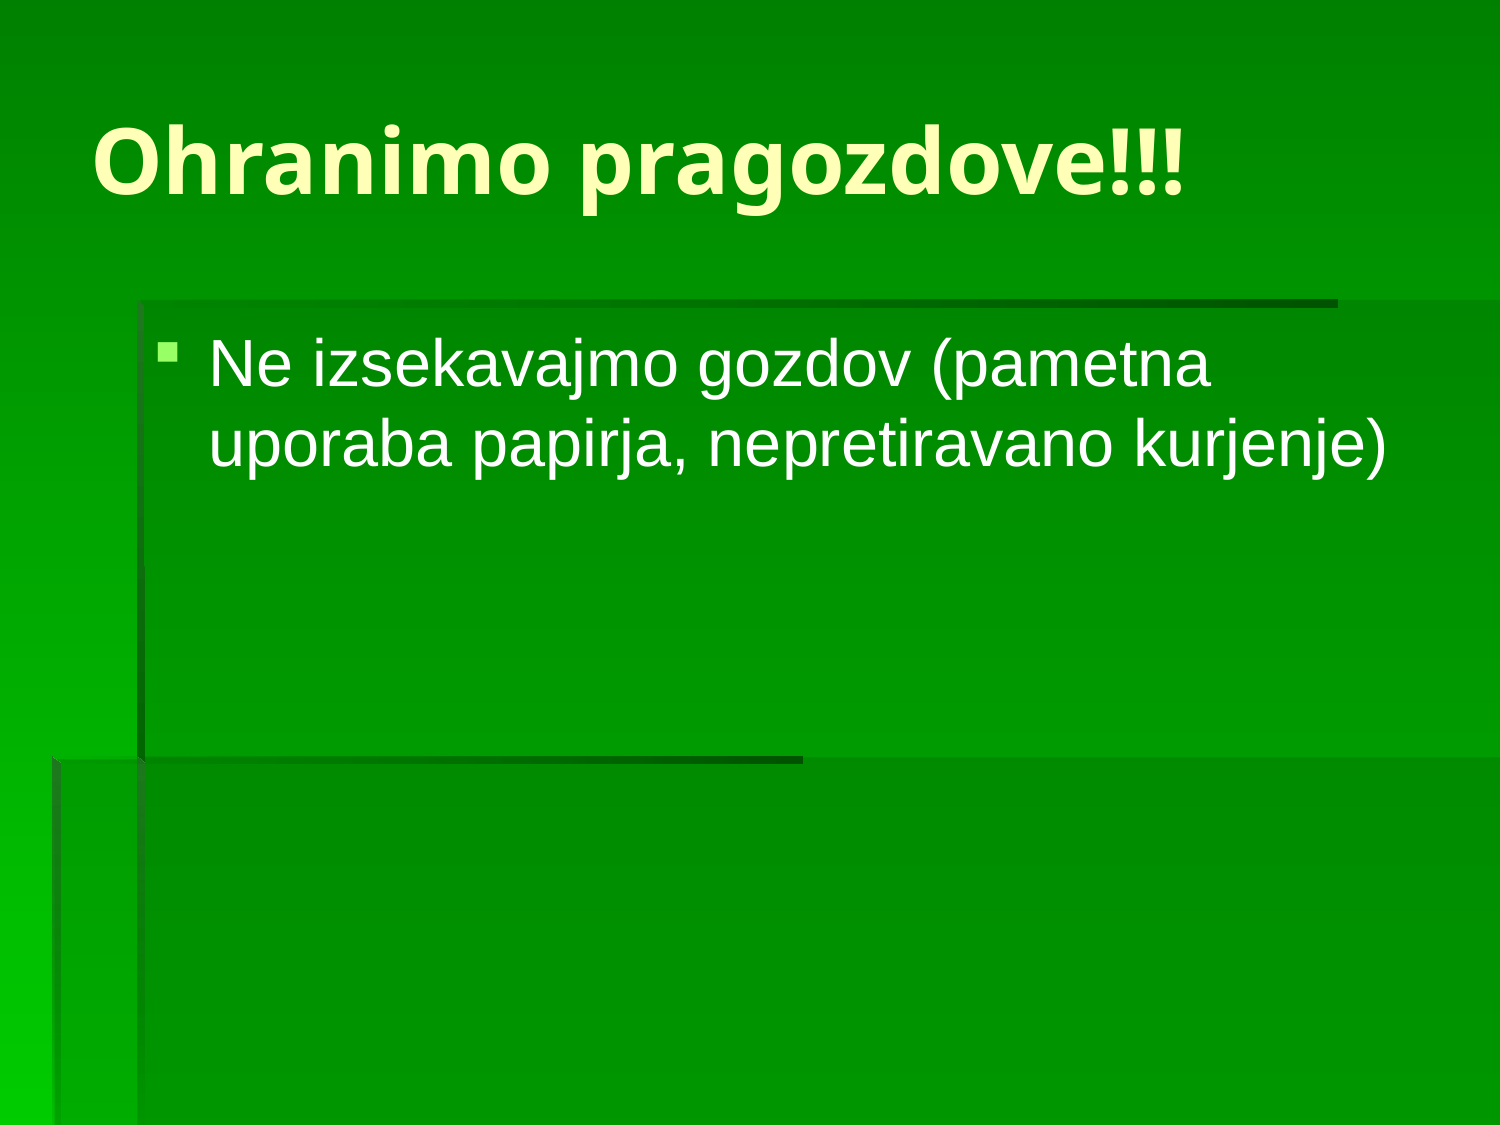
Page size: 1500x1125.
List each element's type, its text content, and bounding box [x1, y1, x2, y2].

list Ne izsekavajmo gozdov (pametna uporaba papirja, nepretiravano kurjenje) [137, 312, 1451, 1000]
title Ohranimo pragozdove!!! [75, 40, 1451, 275]
